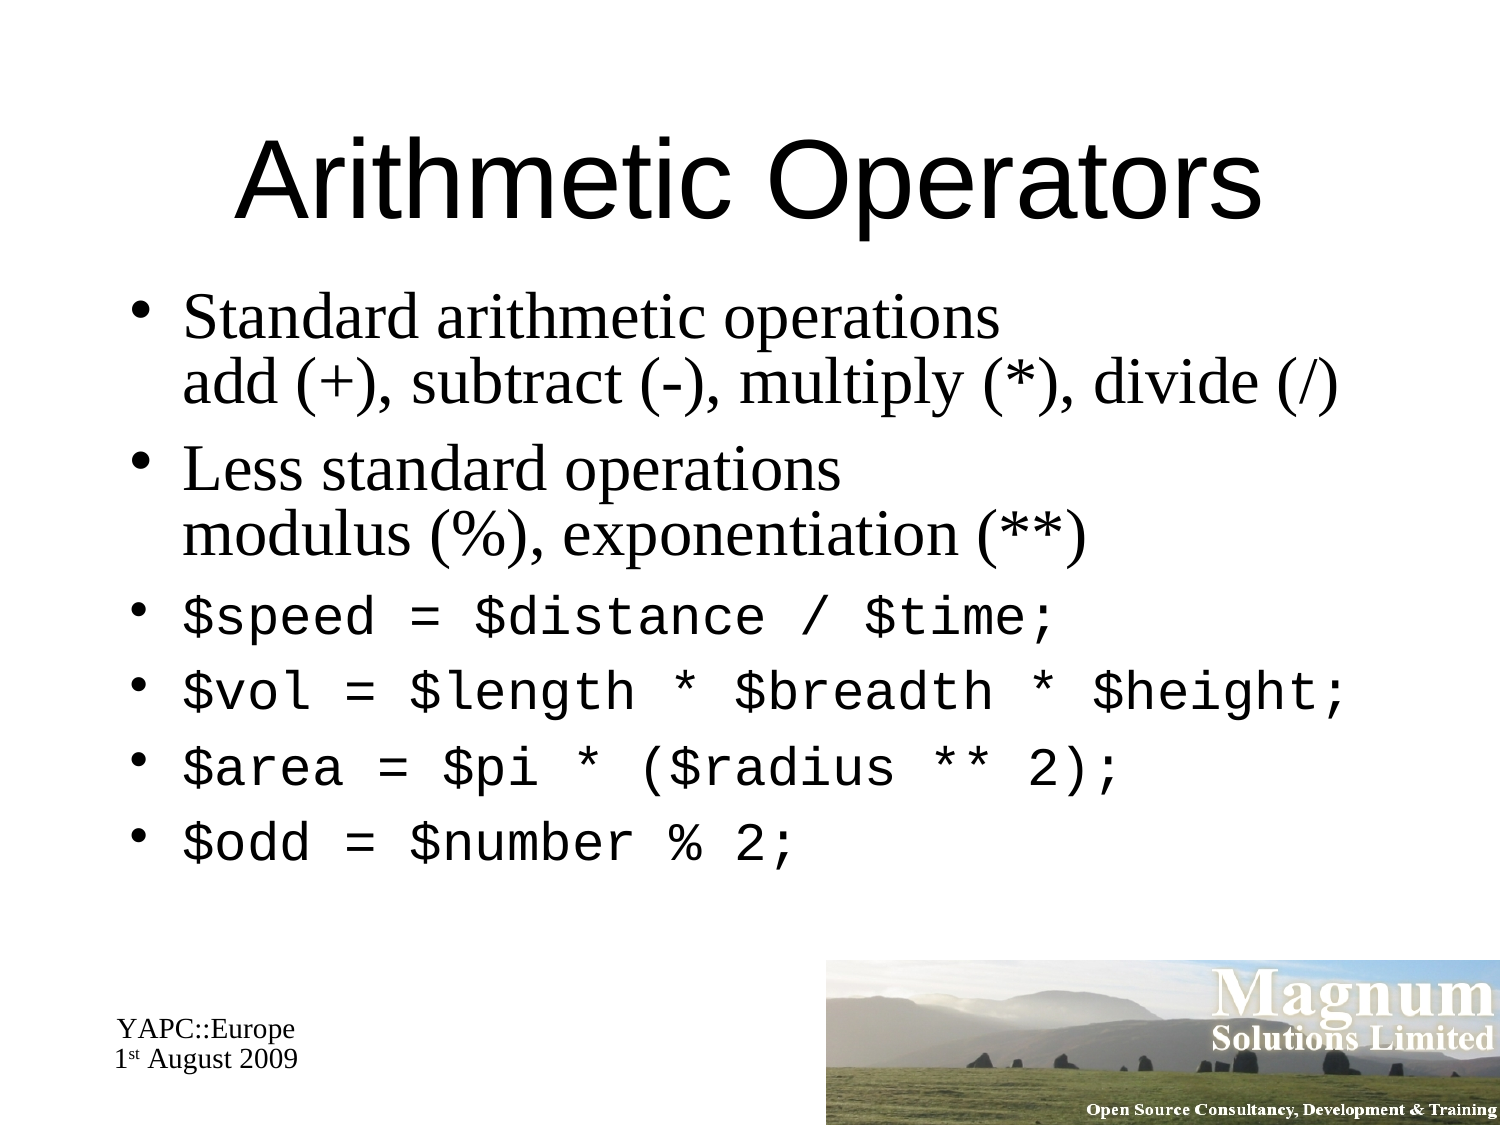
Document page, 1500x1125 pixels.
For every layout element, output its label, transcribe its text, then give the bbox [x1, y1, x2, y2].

title Arithmetic Operators [112, 62, 1388, 250]
picture [826, 960, 1500, 1125]
list Standard arithmetic operations add (+), subtract (-), multiply (*), divide (/)‏ Less standard operations modulus (%), exponentiation (**)‏ $speed = $distance / $time; $vol = $length * $breadth * $height; $area = $pi * ($radius ** 2); $odd = $number % 2; [112, 295, 1388, 864]
